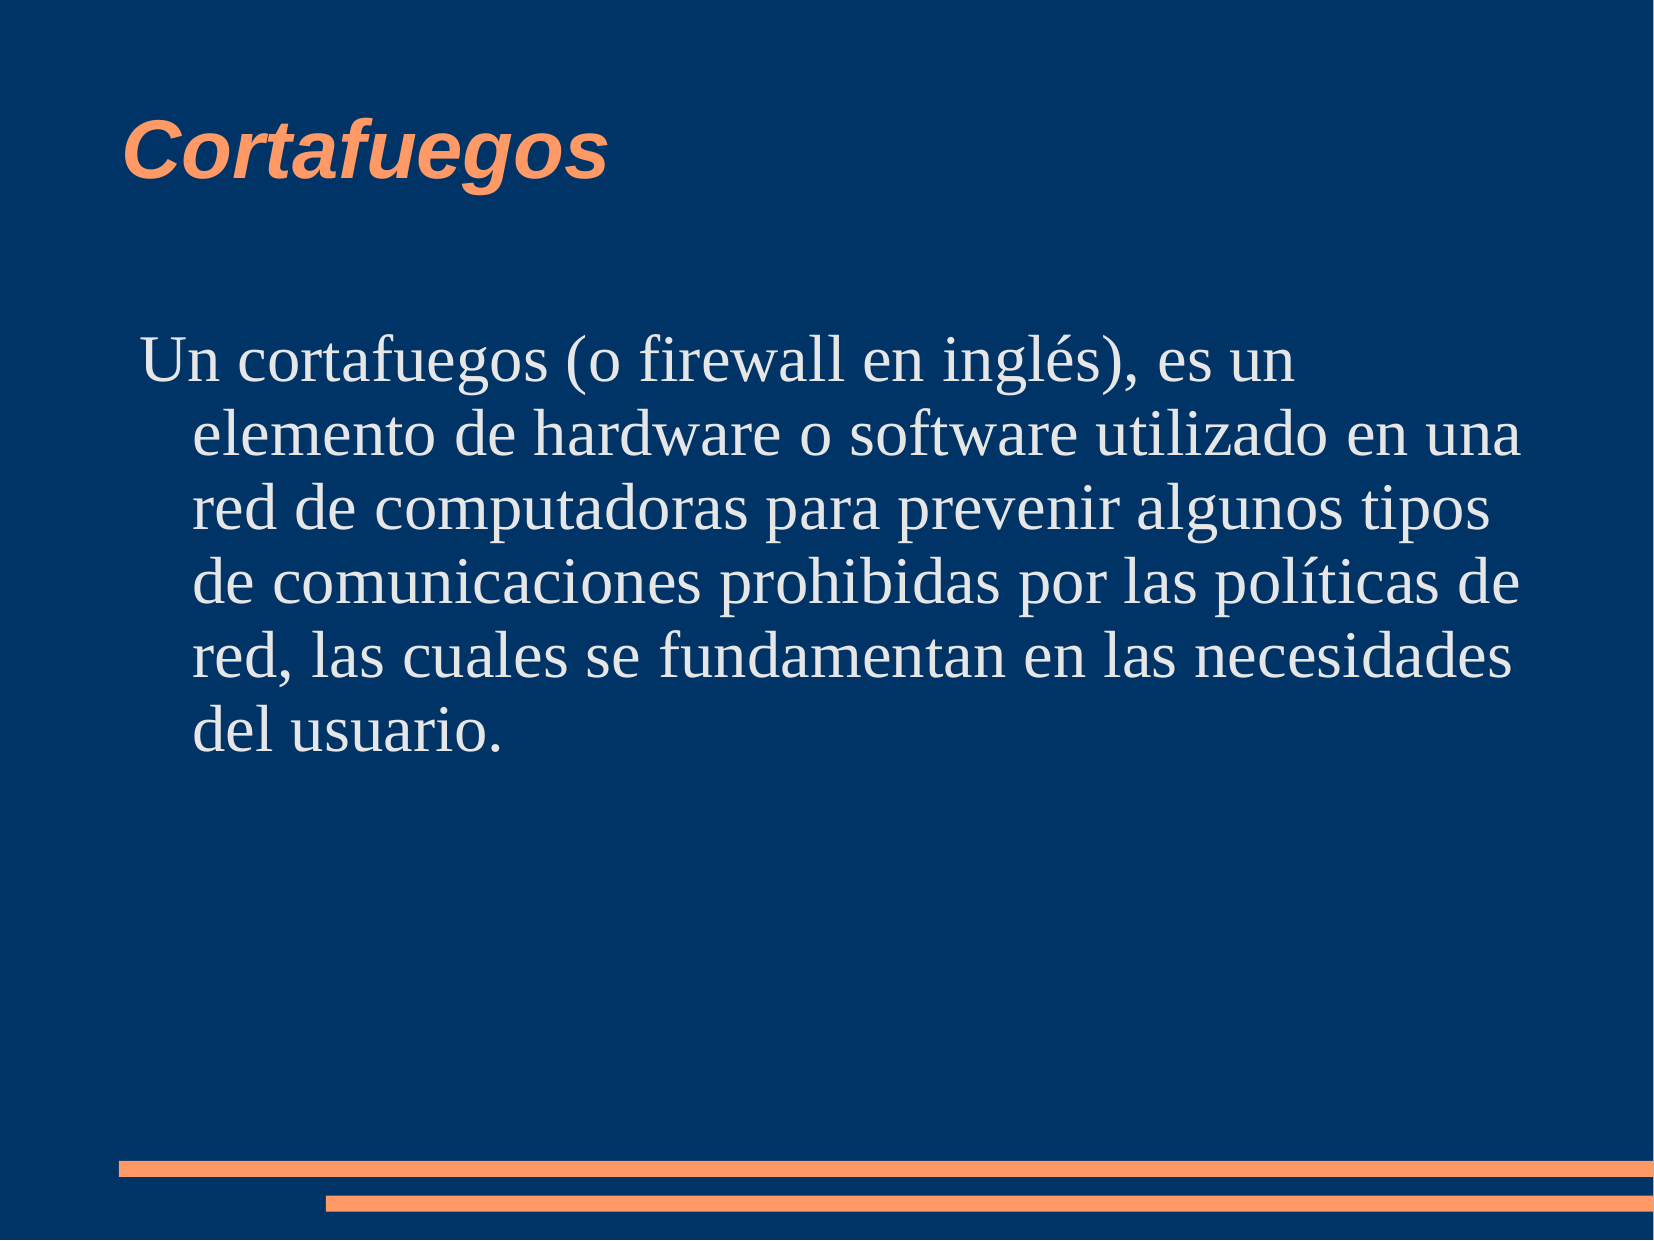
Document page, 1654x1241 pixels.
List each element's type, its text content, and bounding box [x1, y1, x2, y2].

list Un cortafuegos (o firewall en inglés), es un elemento de hardware o software utilizado en una red de computadoras para prevenir algunos tipos de comunicaciones prohibidas por las políticas de red, las cuales se fundamentan en las necesidades del usuario. [121, 322, 1561, 1118]
title Cortafuegos [121, 53, 1534, 247]
